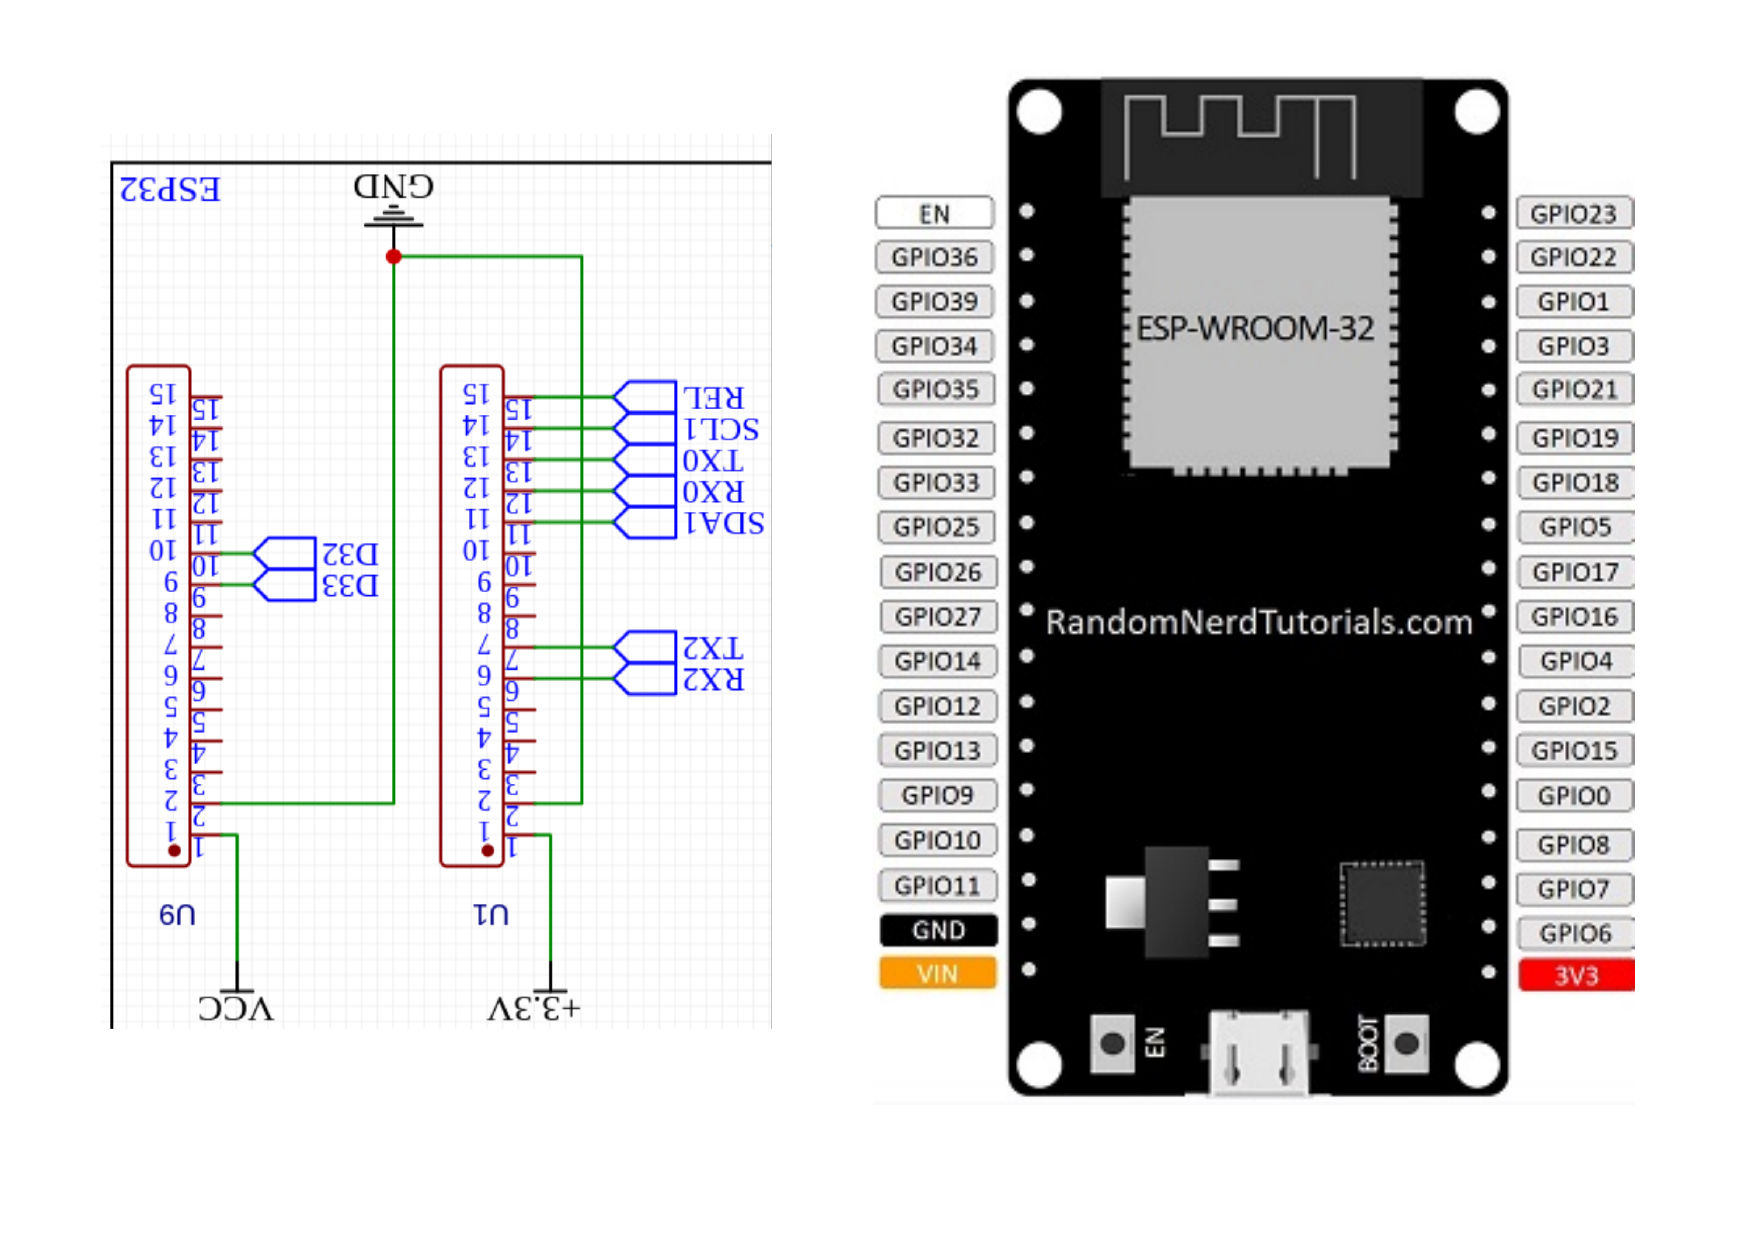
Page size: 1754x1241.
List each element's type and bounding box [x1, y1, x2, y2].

picture [100, 133, 772, 1029]
picture [873, 54, 1635, 1105]
